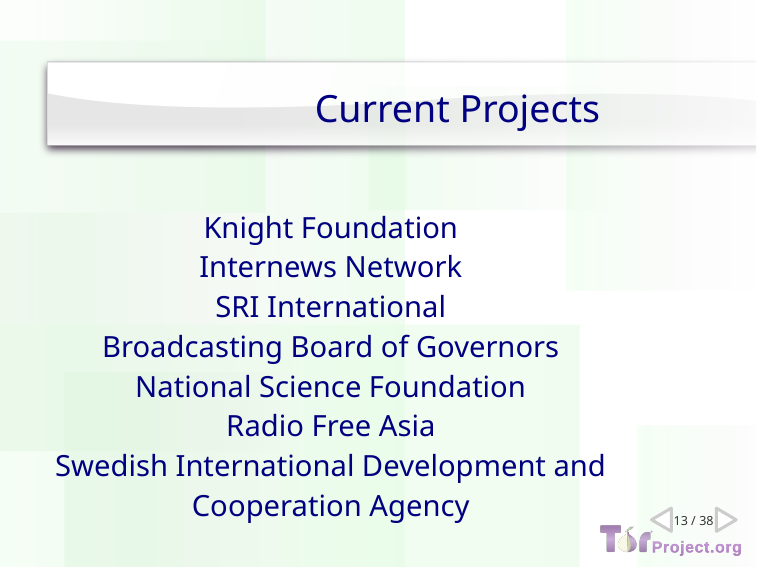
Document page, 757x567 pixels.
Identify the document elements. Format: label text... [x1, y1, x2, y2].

text_box Knight Foundation Internews Network SRI International Broadcasting Board of Governors National Science Foundation Radio Free Asia Swedish International Development and Cooperation Agency [40, 199, 754, 495]
picture [0, 0, 757, 567]
text_box Current Projects [300, 75, 596, 135]
